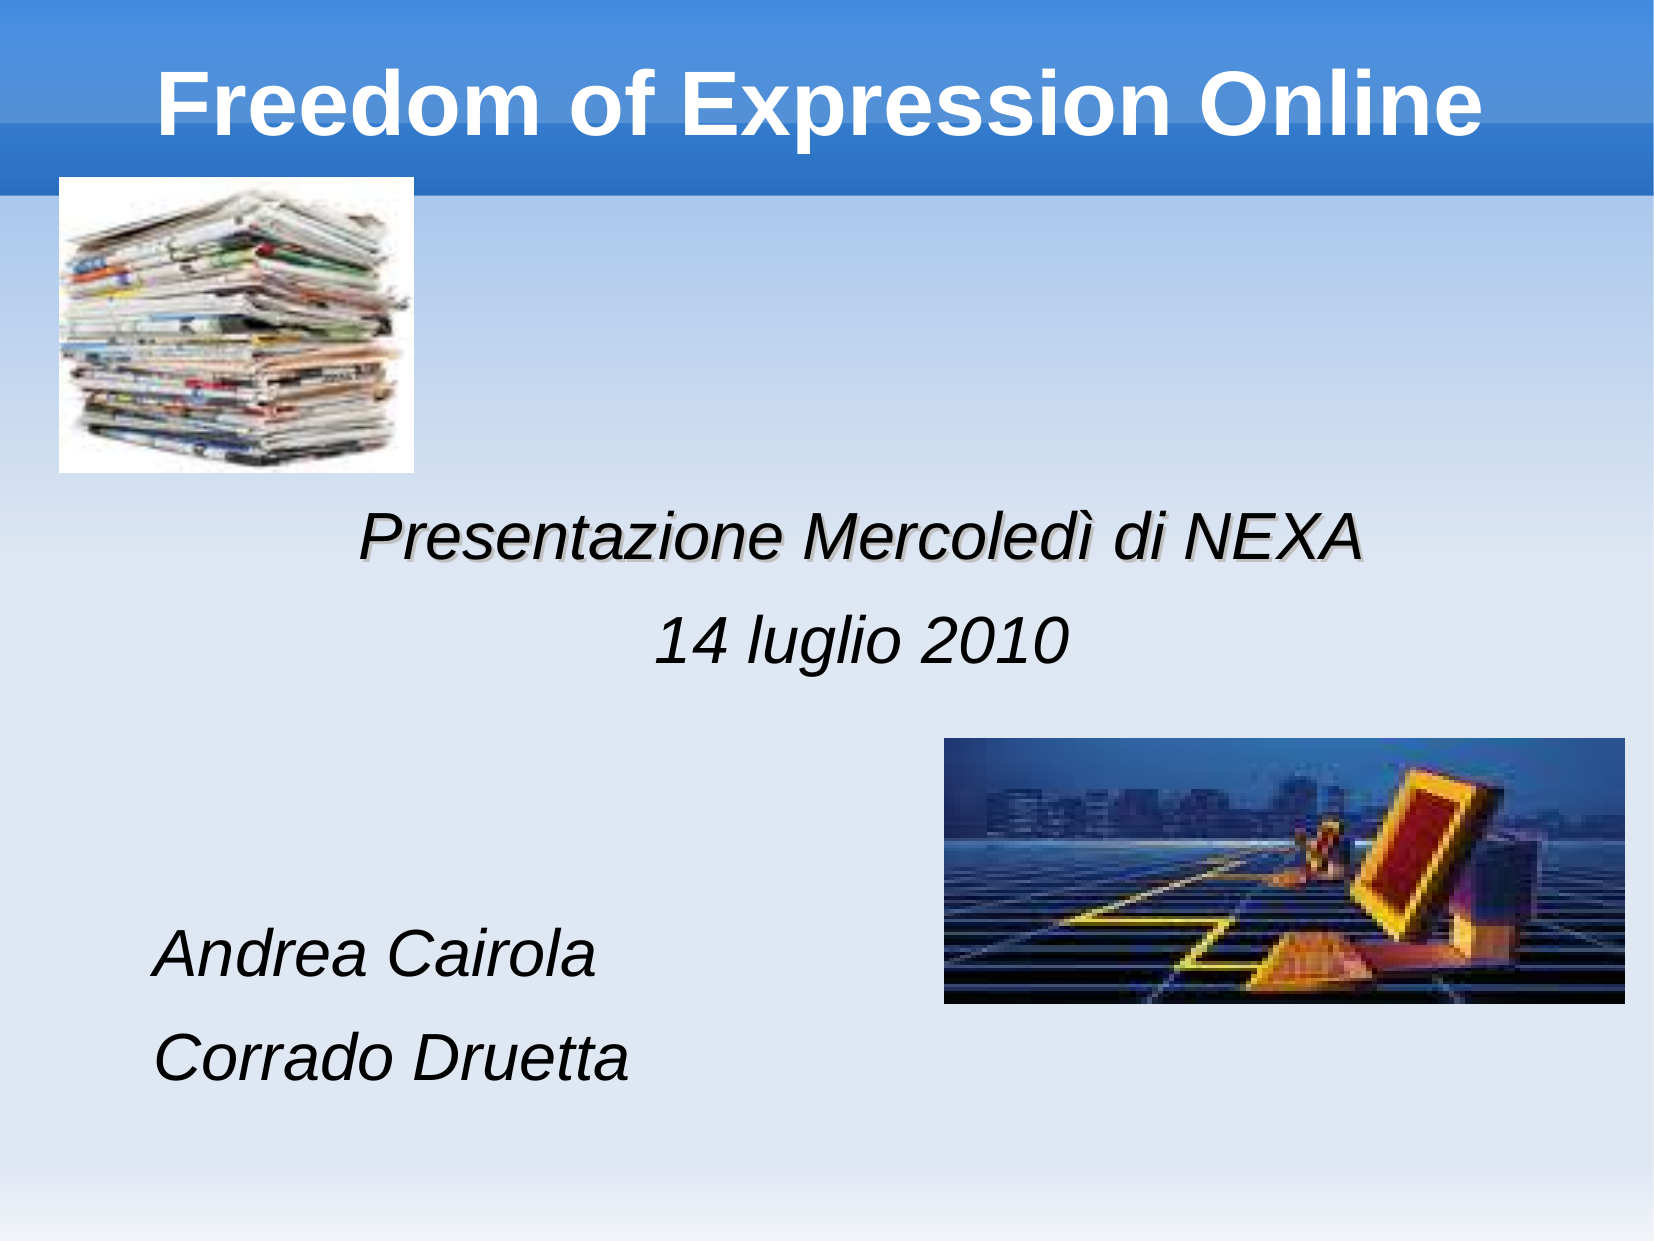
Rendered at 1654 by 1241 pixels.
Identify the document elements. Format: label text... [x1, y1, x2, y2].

title Freedom of Expression Online [76, 0, 1565, 208]
picture [0, 0, 1654, 1241]
list Presentazione Mercoledì di NEXA 14 luglio 2010 Andrea Cairola Corrado Druetta [82, 290, 1571, 1109]
